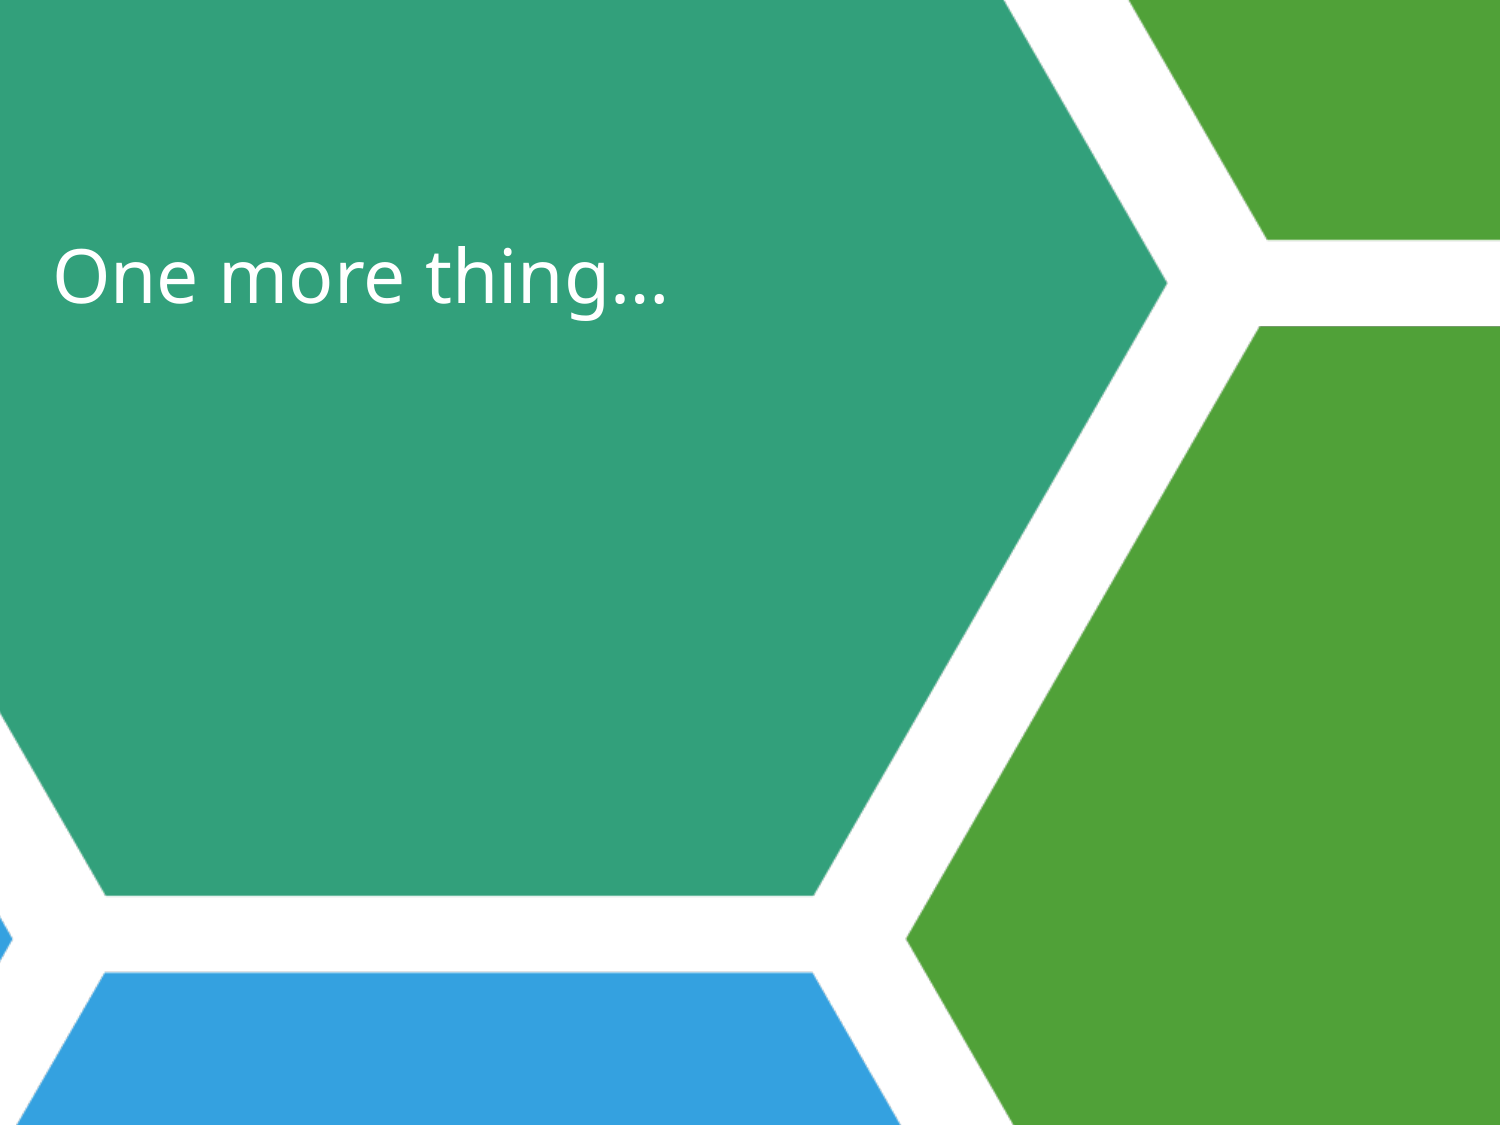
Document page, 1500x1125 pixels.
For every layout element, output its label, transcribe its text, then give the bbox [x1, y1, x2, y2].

picture [0, 0, 1500, 1125]
title One more thing… [52, 147, 1099, 401]
